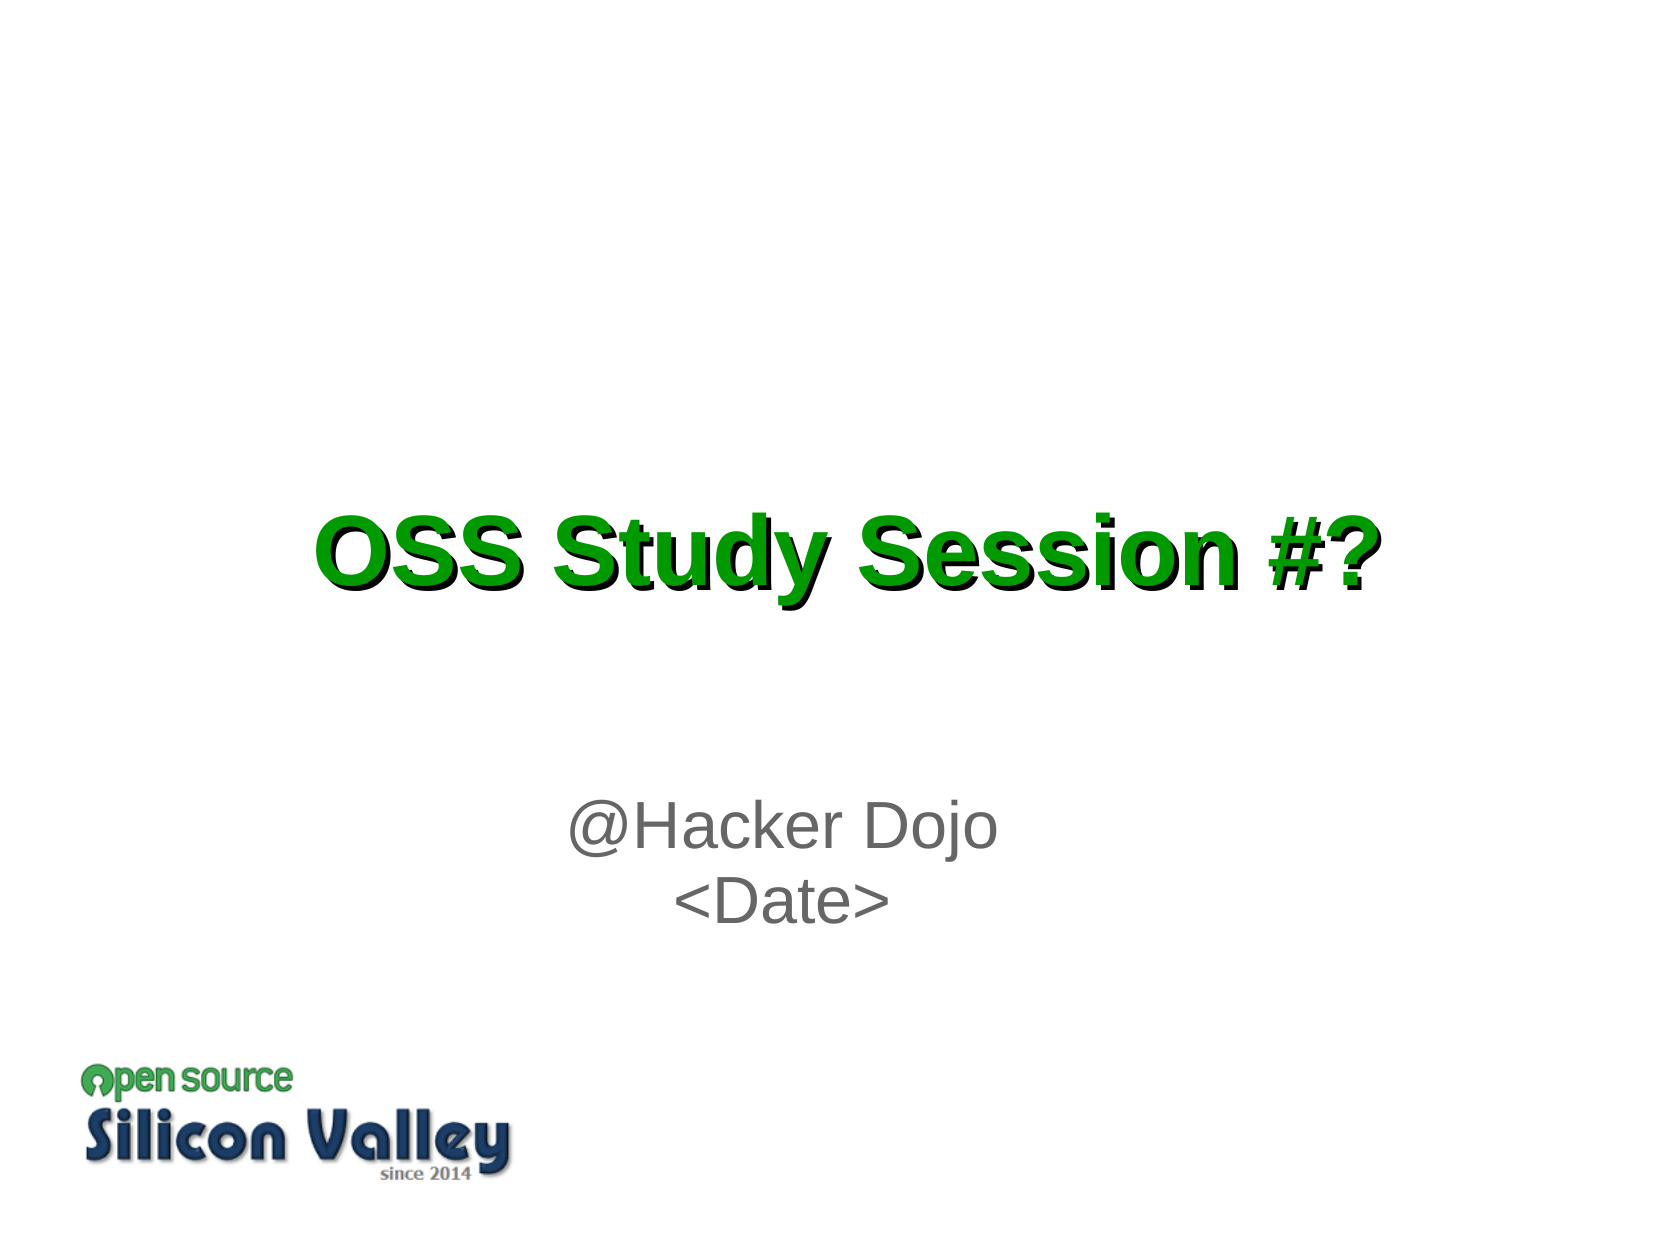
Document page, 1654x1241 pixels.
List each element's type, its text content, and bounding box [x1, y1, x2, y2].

text_box OSS Study Session #? [298, 487, 1400, 615]
picture [35, 1015, 567, 1213]
text_box @Hacker Dojo <Date> [550, 780, 1193, 945]
